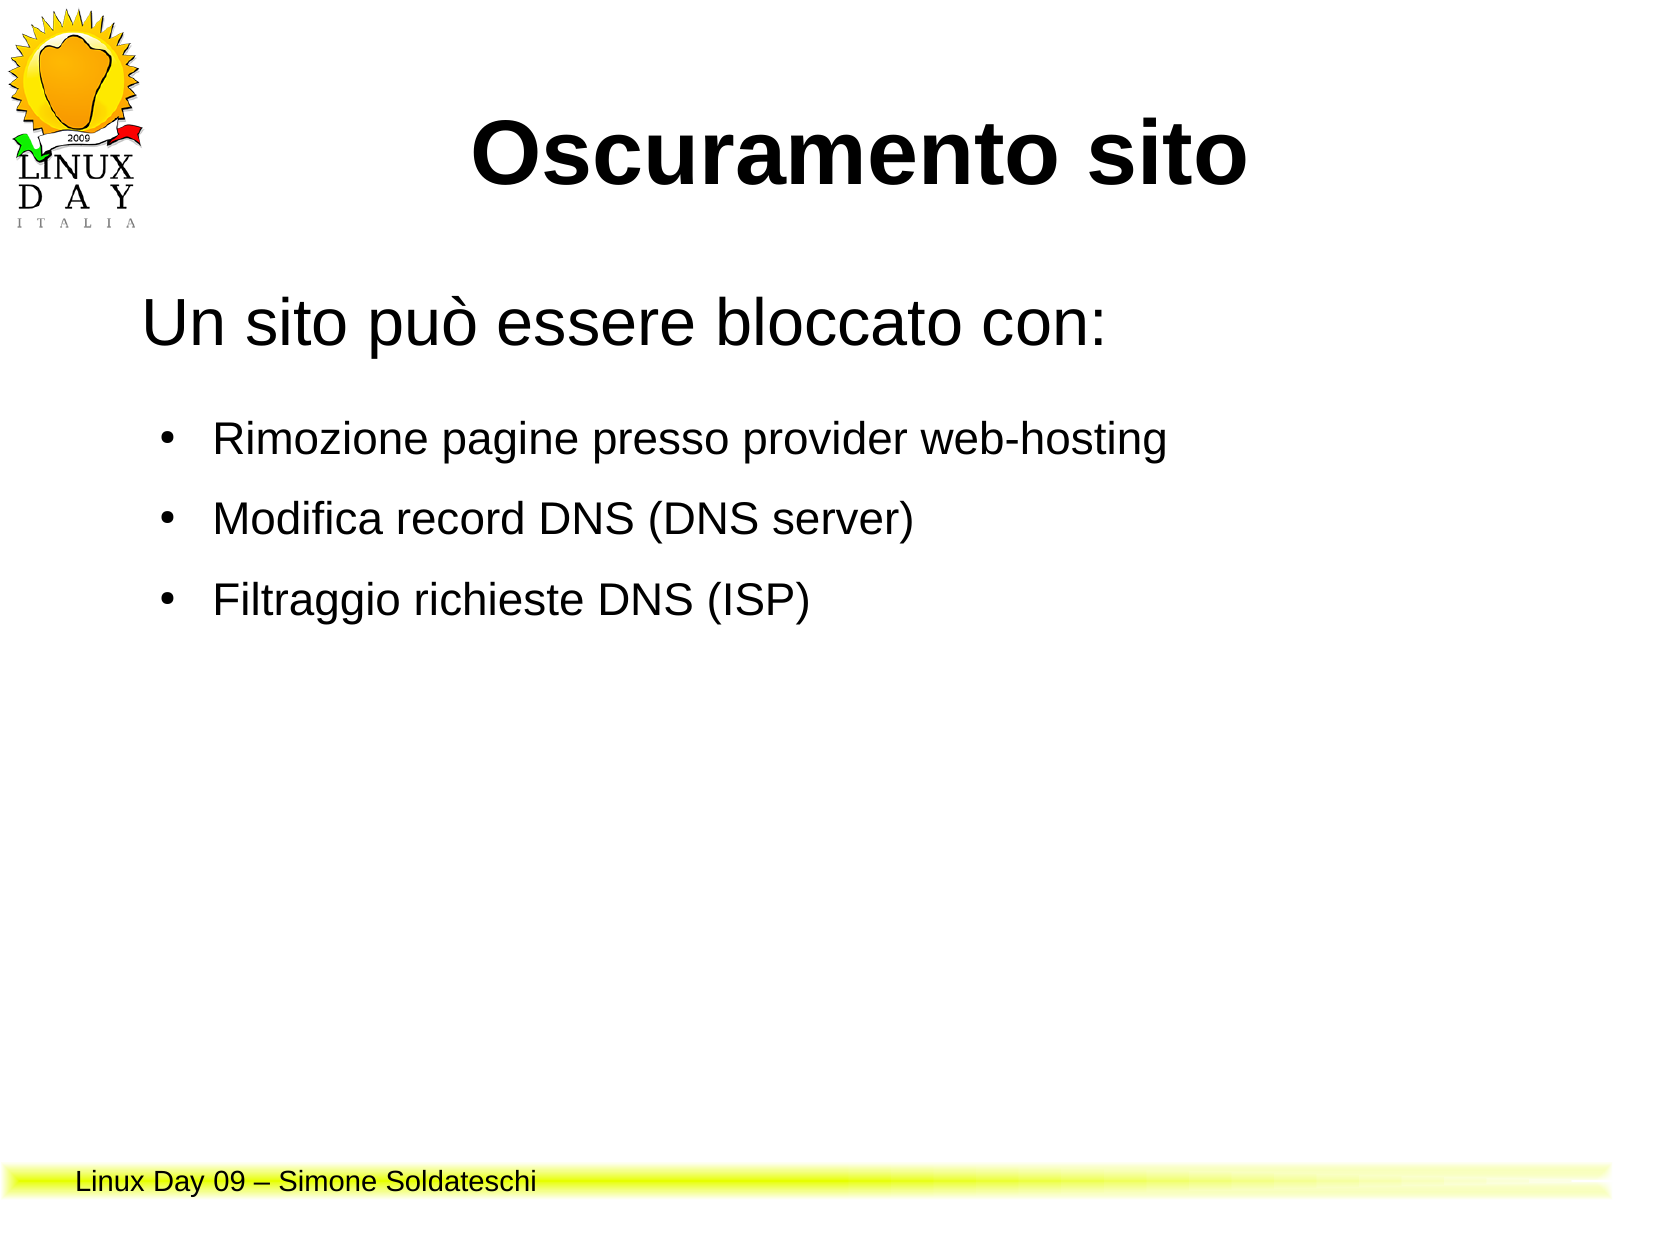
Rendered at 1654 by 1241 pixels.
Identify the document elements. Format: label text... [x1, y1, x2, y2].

list Un sito può essere bloccato con: [141, 284, 1500, 376]
title Oscuramento sito [150, 49, 1571, 257]
list Rimozione pagine presso provider web-hosting Modifica record DNS (DNS server) Filtraggio richieste DNS (ISP) [141, 412, 1500, 1126]
picture [0, 0, 151, 235]
